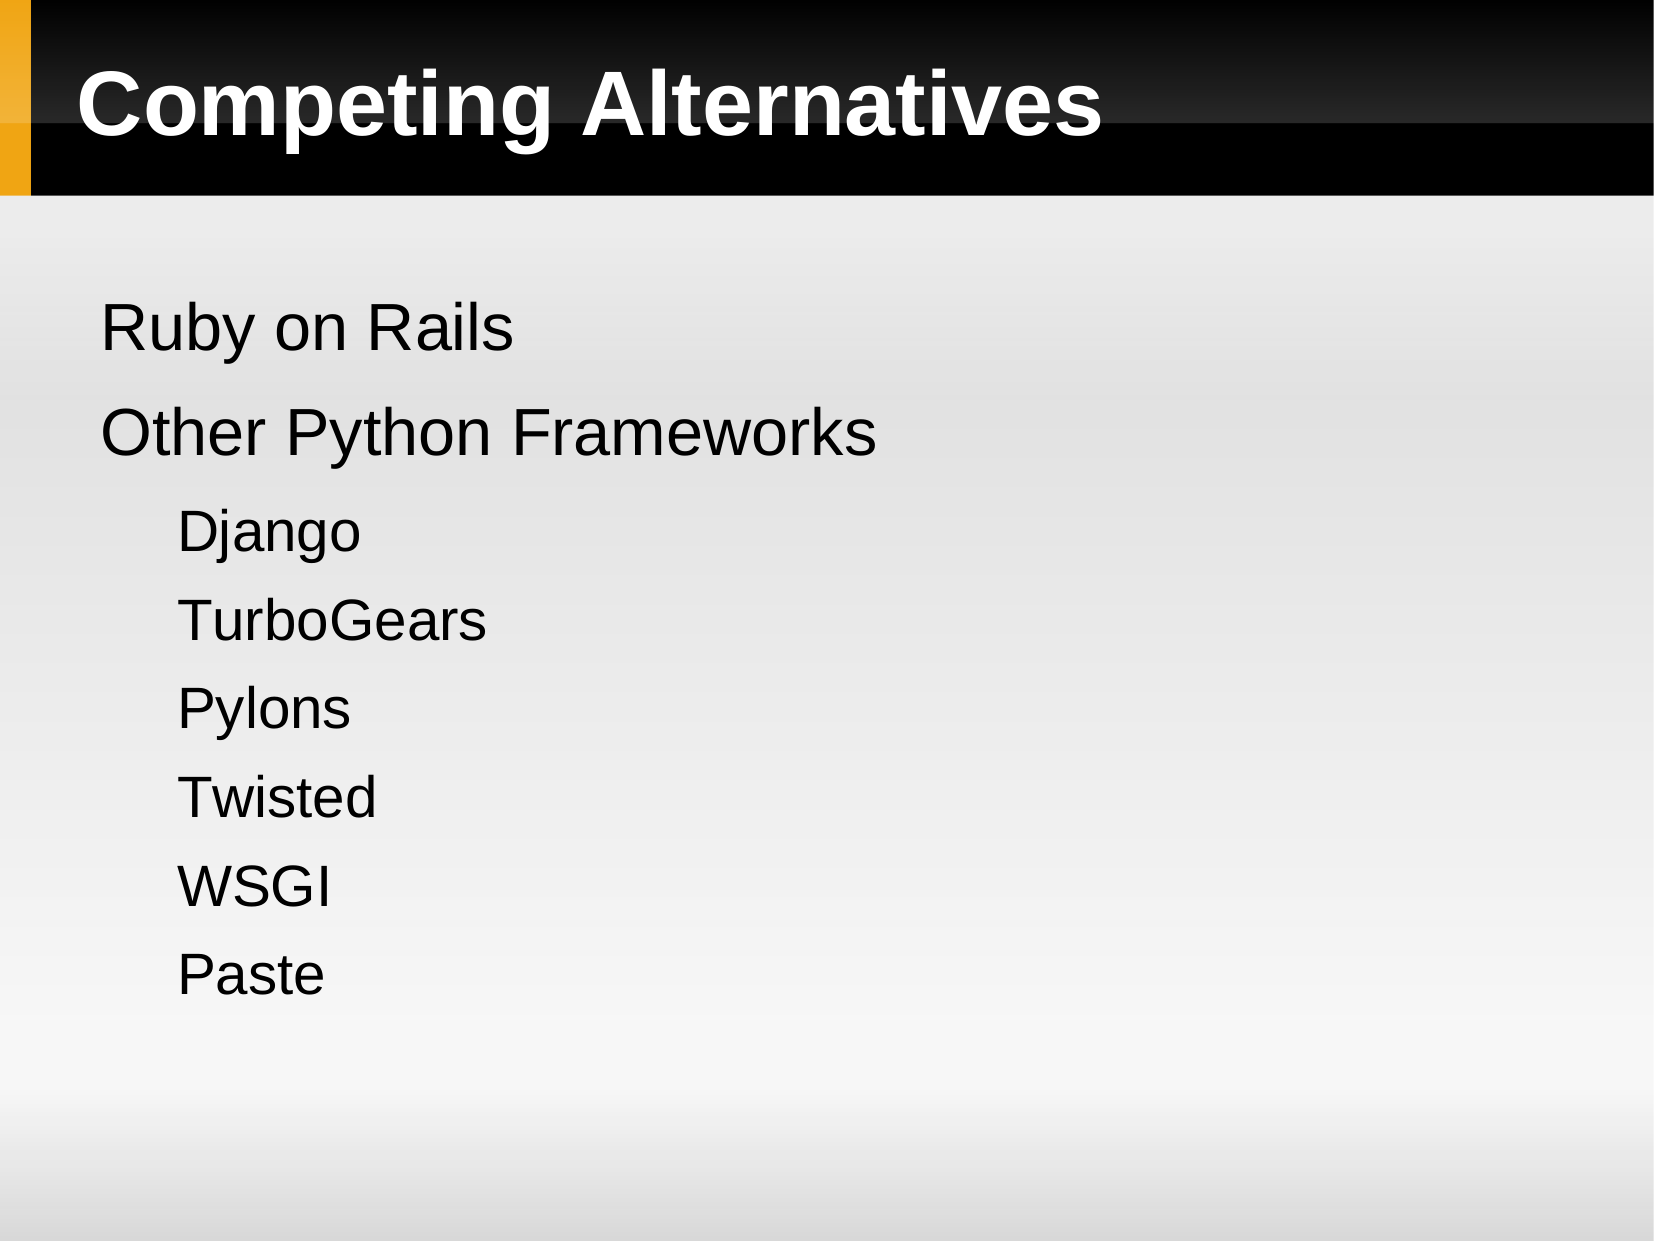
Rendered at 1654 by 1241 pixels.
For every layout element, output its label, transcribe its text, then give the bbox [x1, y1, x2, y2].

picture [0, 0, 1654, 1241]
title Competing Alternatives [76, 7, 1565, 200]
list Ruby on Rails Other Python Frameworks Django TurboGears Pylons Twisted WSGI Paste [82, 290, 1571, 1094]
